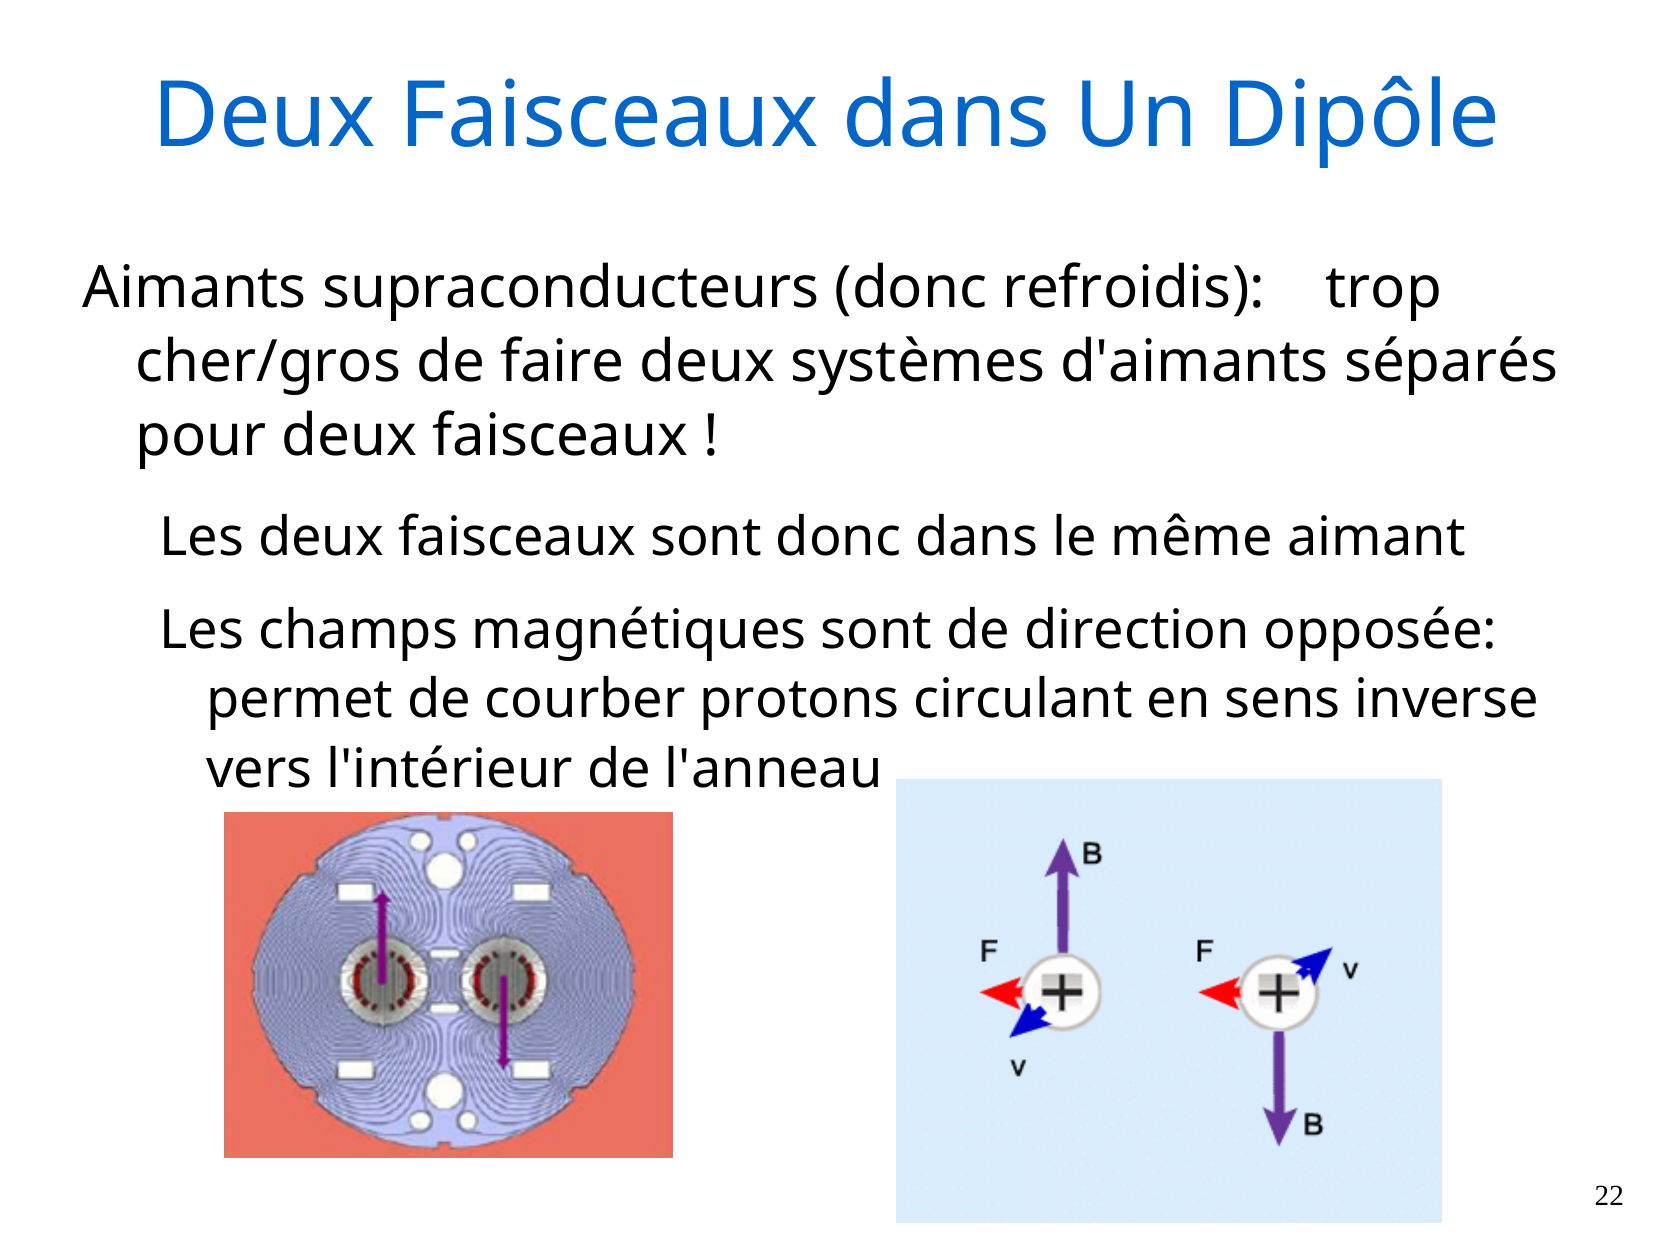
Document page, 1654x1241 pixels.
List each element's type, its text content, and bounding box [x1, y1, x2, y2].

list Aimants supraconducteurs (donc refroidis): trop cher/gros de faire deux systèmes d'aimants séparés pour deux faisceaux ! Les deux faisceaux sont donc dans le même aimant Les champs magnétiques sont de direction opposée: permet de courber protons circulant en sens inverse vers l'intérieur de l'anneau [64, 248, 1607, 743]
picture [896, 779, 1442, 1223]
picture [224, 812, 673, 1158]
title Deux Faisceaux dans Un Dipôle [0, 8, 1654, 216]
